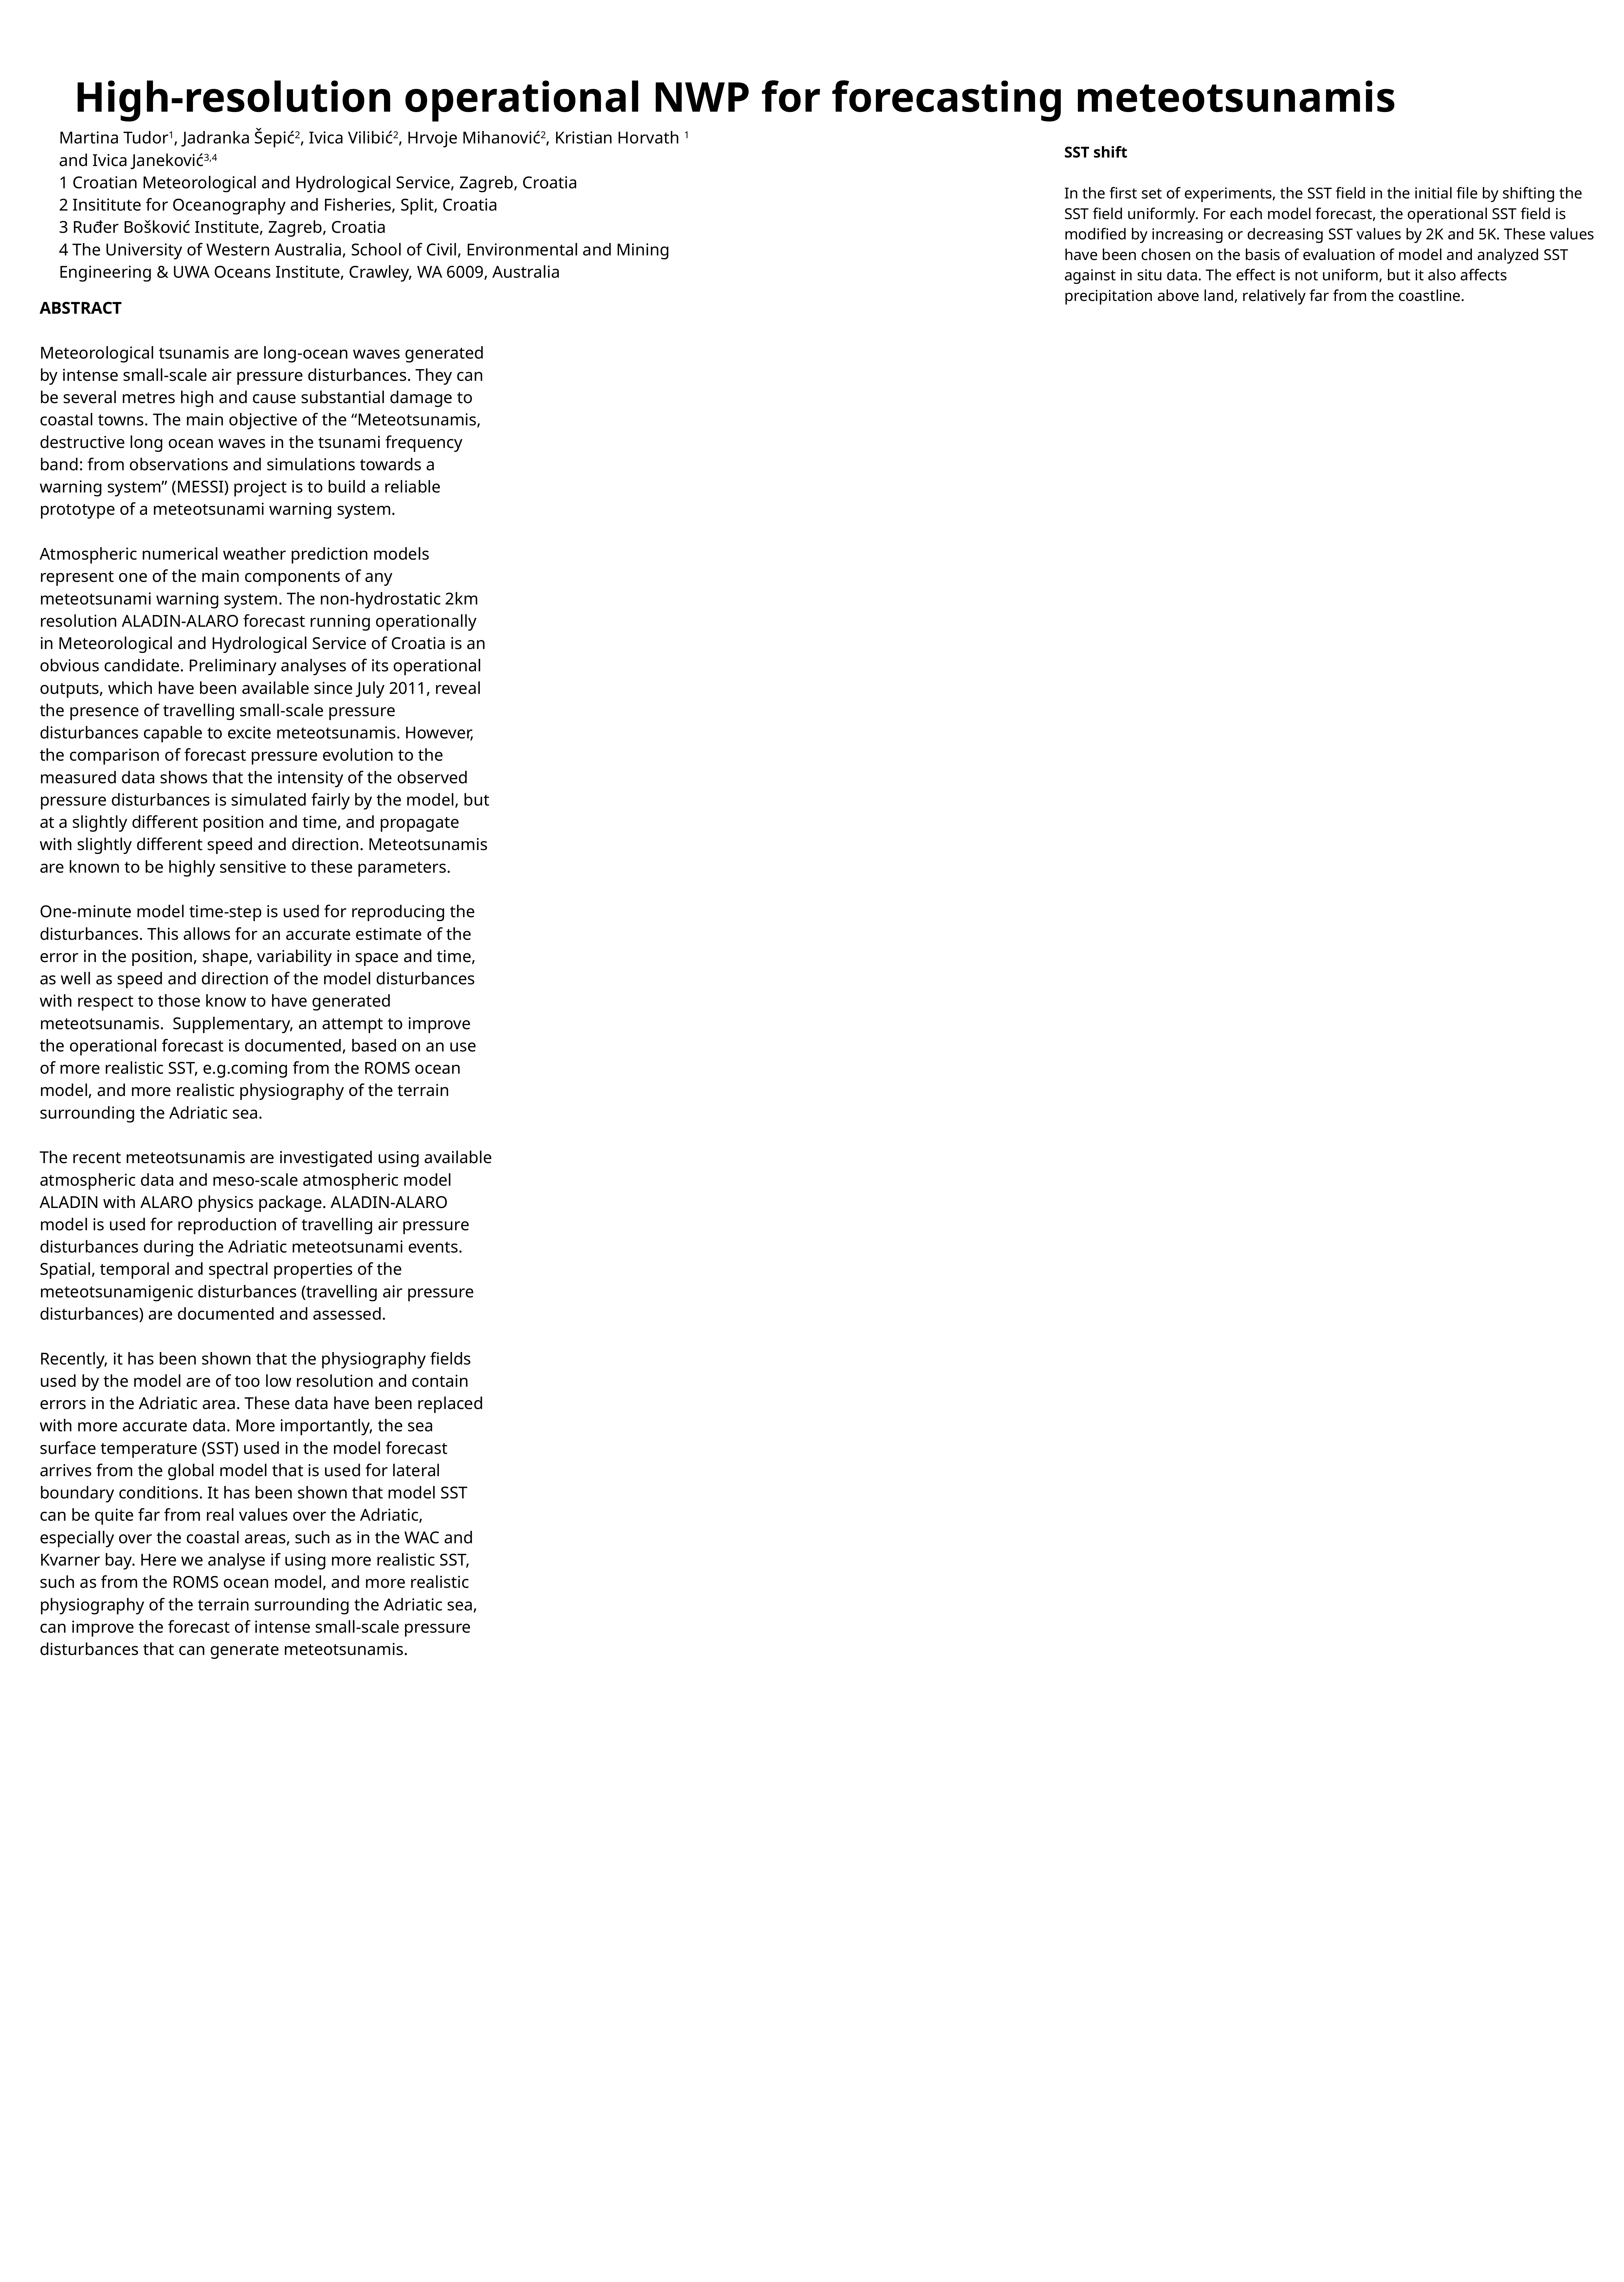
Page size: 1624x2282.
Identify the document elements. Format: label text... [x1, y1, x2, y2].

text_box SST shift In the first set of experiments, the SST field in the initial file by shifting the SST field uniformly. For each model forecast, the operational SST field is modified by increasing or decreasing SST values by 2K and 5K. These values have been chosen on the basis of evaluation of model and analyzed SST against in situ data. The effect is not uniform, but it also affects precipitation above land, relatively far from the coastline. [1059, 139, 1601, 336]
text_box High-resolution operational NWP for forecasting meteotsunamis [69, 65, 1568, 119]
text_box ABSTRACT Meteorological tsunamis are long-ocean waves generated by intense small-scale air pressure disturbances. They can be several metres high and cause substantial damage to coastal towns. The main objective of the “Meteotsunamis, destructive long ocean waves in the tsunami frequency band: from observations and simulations towards a warning system” (MESSI) project is to build a reliable prototype of a meteotsunami warning system. Atmospheric numerical weather prediction models represent one of the main components of any meteotsunami warning system. The non-hydrostatic 2km resolution ALADIN-ALARO forecast running operationally in Meteorological and Hydrological Service of Croatia is an obvious candidate. Preliminary analyses of its operational outputs, which have been available since July 2011, reveal the presence of travelling small-scale pressure disturbances capable to excite meteotsunamis. However, the comparison of forecast pressure evolution to the measured data shows that the intensity of the observed pressure disturbances is simulated fairly by the model, but at a slightly different position and time, and propagate with slightly different speed and direction. Meteotsunamis are known to be highly sensitive to these parameters. One-minute model time-step is used for reproducing the disturbances. This allows for an accurate estimate of the error in the position, shape, variability in space and time, as well as speed and direction of the model disturbances with respect to those know to have generated meteotsunamis. Supplementary, an attempt to improve the operational forecast is documented, based on an use of more realistic SST, e.g.coming from the ROMS ocean model, and more realistic physiography of the terrain surrounding the Adriatic sea. The recent meteotsunamis are investigated using available atmospheric data and meso-scale atmospheric model ALADIN with ALARO physics package. ALADIN-ALARO model is used for reproduction of travelling air pressure disturbances during the Adriatic meteotsunami events. Spatial, temporal and spectral properties of the meteotsunamigenic disturbances (travelling air pressure disturbances) are documented and assessed. Recently, it has been shown that the physiography fields used by the model are of too low resolution and contain errors in the Adriatic area. These data have been replaced with more accurate data. More importantly, the sea surface temperature (SST) used in the model forecast arrives from the global model that is used for lateral boundary conditions. It has been shown that model SST can be quite far from real values over the Adriatic, especially over the coastal areas, such as in the WAC and Kvarner bay. Here we analyse if using more realistic SST, such as from the ROMS ocean model, and more realistic physiography of the terrain surrounding the Adriatic sea, can improve the forecast of intense small-scale pressure disturbances that can generate meteotsunamis. [35, 294, 499, 1557]
text_box Martina Tudor1, Jadranka Šepić2, Ivica Vilibić2, Hrvoje Mihanović2, Kristian Horvath 1 and Ivica Janeković3,4 1 Croatian Meteorological and Hydrological Service, Zagreb, Croatia 2 Insititute for Oceanography and Fisheries, Split, Croatia 3 Ruđer Bošković Institute, Zagreb, Croatia 4 The University of Western Australia, School of Civil, Environmental and Mining Engineering & UWA Oceans Institute, Crawley, WA 6009, Australia [54, 123, 723, 282]
